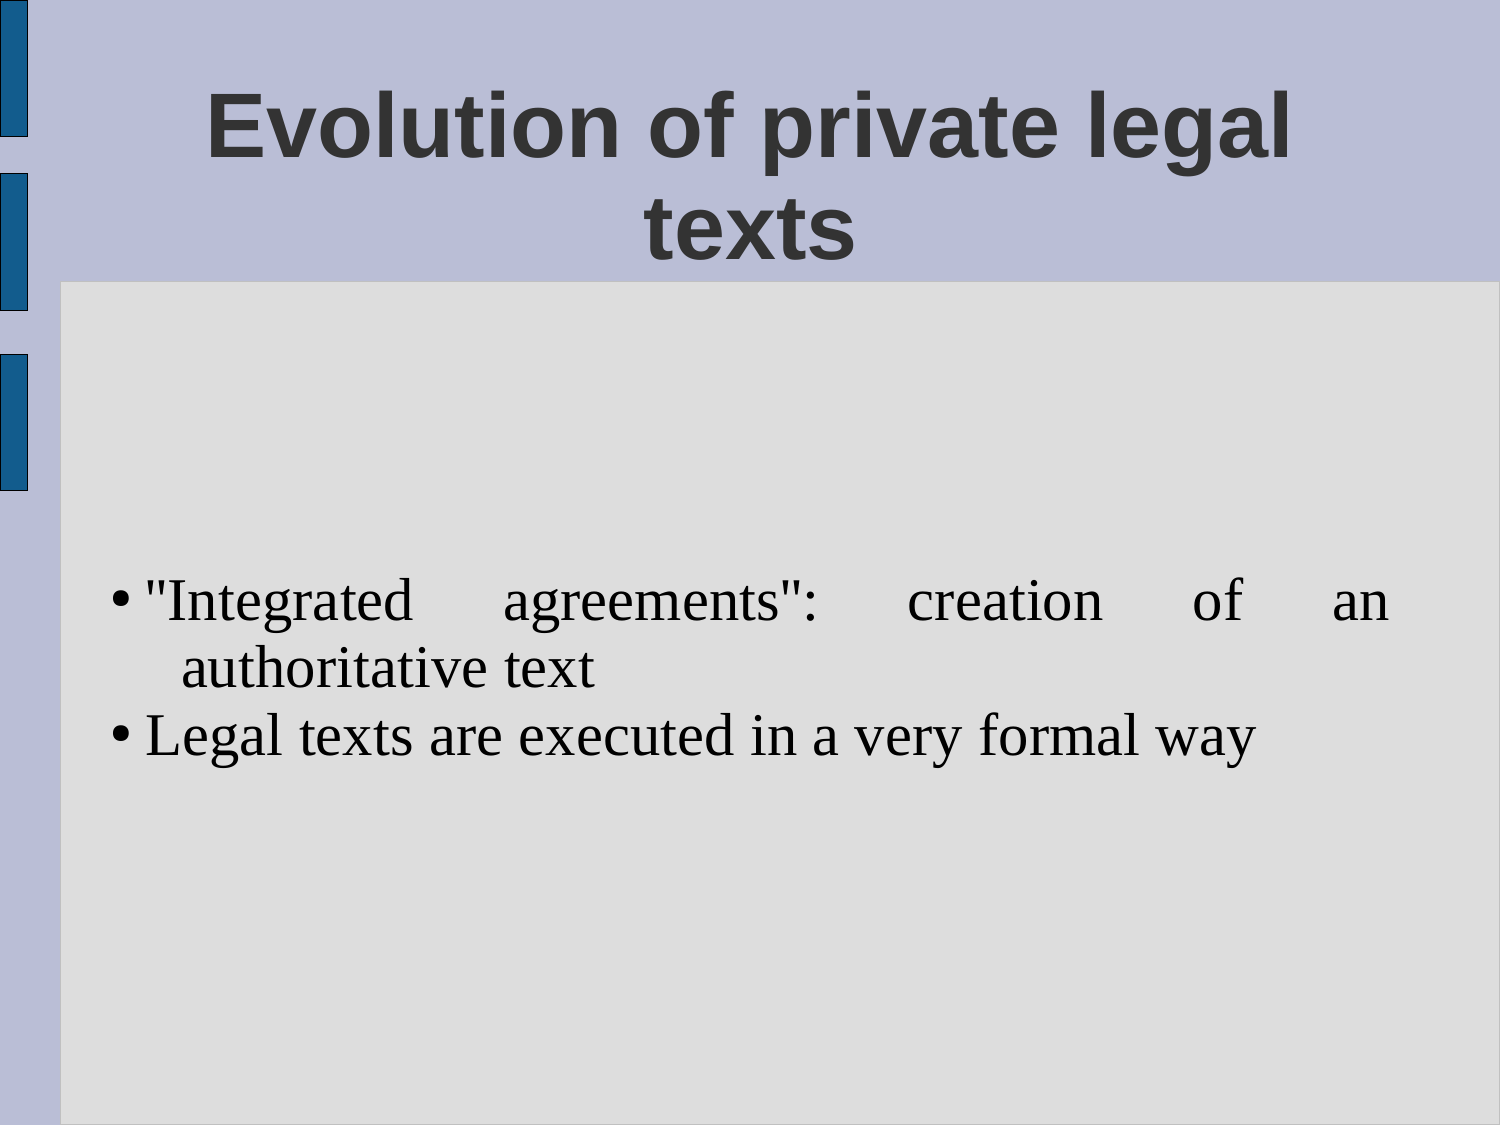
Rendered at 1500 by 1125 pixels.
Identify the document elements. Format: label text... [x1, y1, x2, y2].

title Evolution of private legal texts [110, 73, 1392, 280]
subtitle ''Integrated agreements'': creation of an authoritative text Legal texts are executed in a very formal way [110, 312, 1392, 1022]
